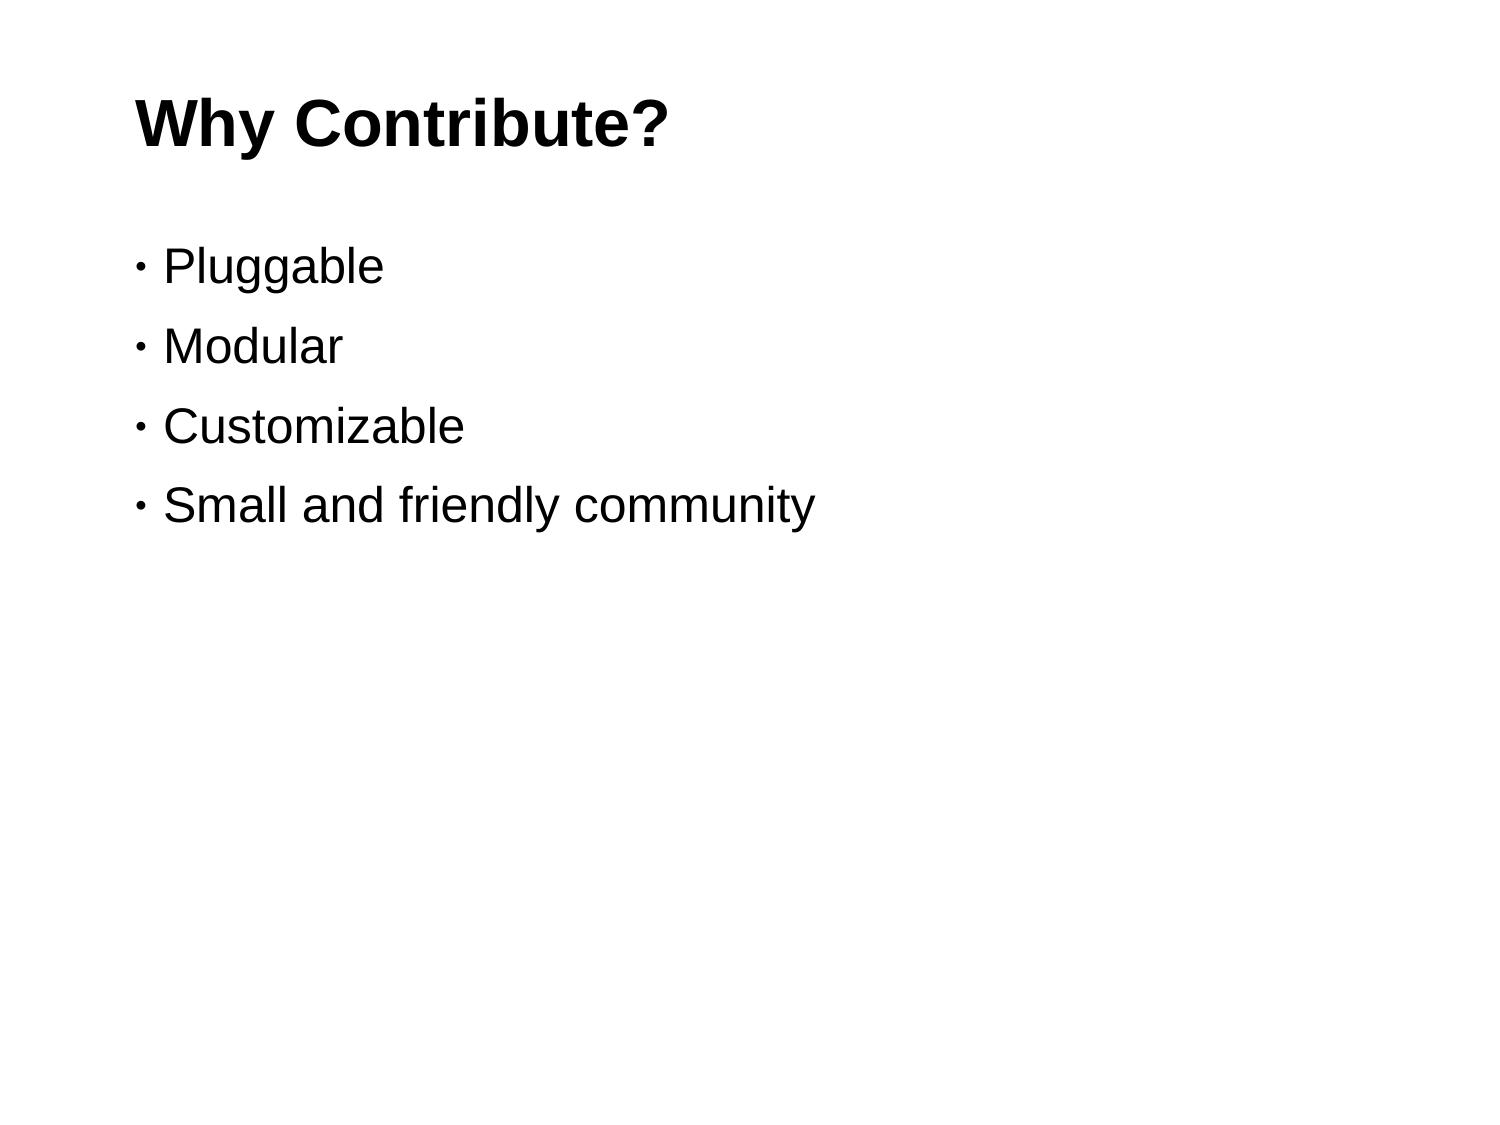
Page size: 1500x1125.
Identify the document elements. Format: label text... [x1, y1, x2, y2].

title Why Contribute? [135, 41, 1372, 204]
list Pluggable Modular Customizable Small and friendly community [135, 238, 1372, 892]
